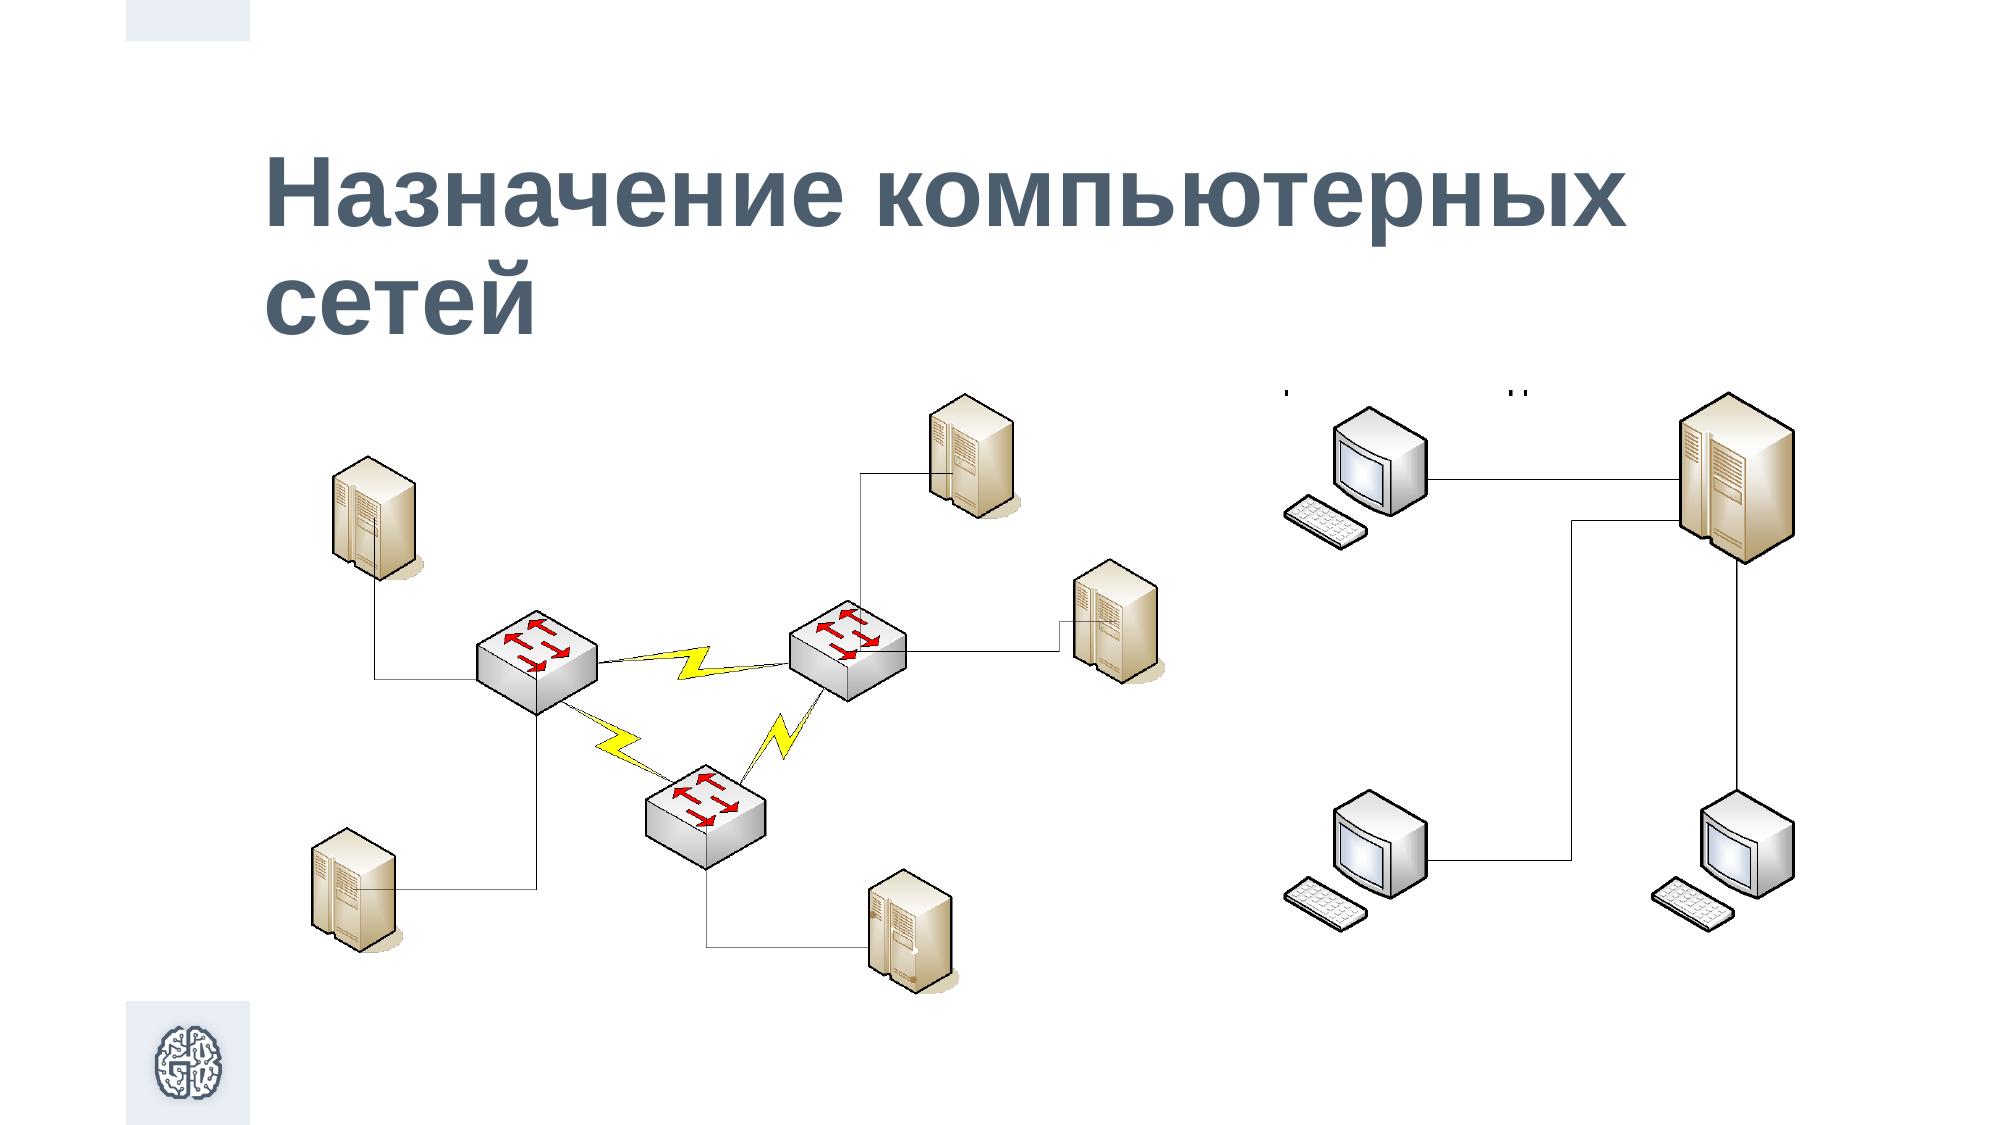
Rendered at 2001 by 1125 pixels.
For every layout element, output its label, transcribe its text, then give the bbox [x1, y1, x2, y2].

title Назначение компьютерных сетей [248, 124, 1752, 372]
picture [144, 1016, 232, 1110]
picture [1246, 390, 1940, 1000]
picture [308, 390, 1167, 1000]
